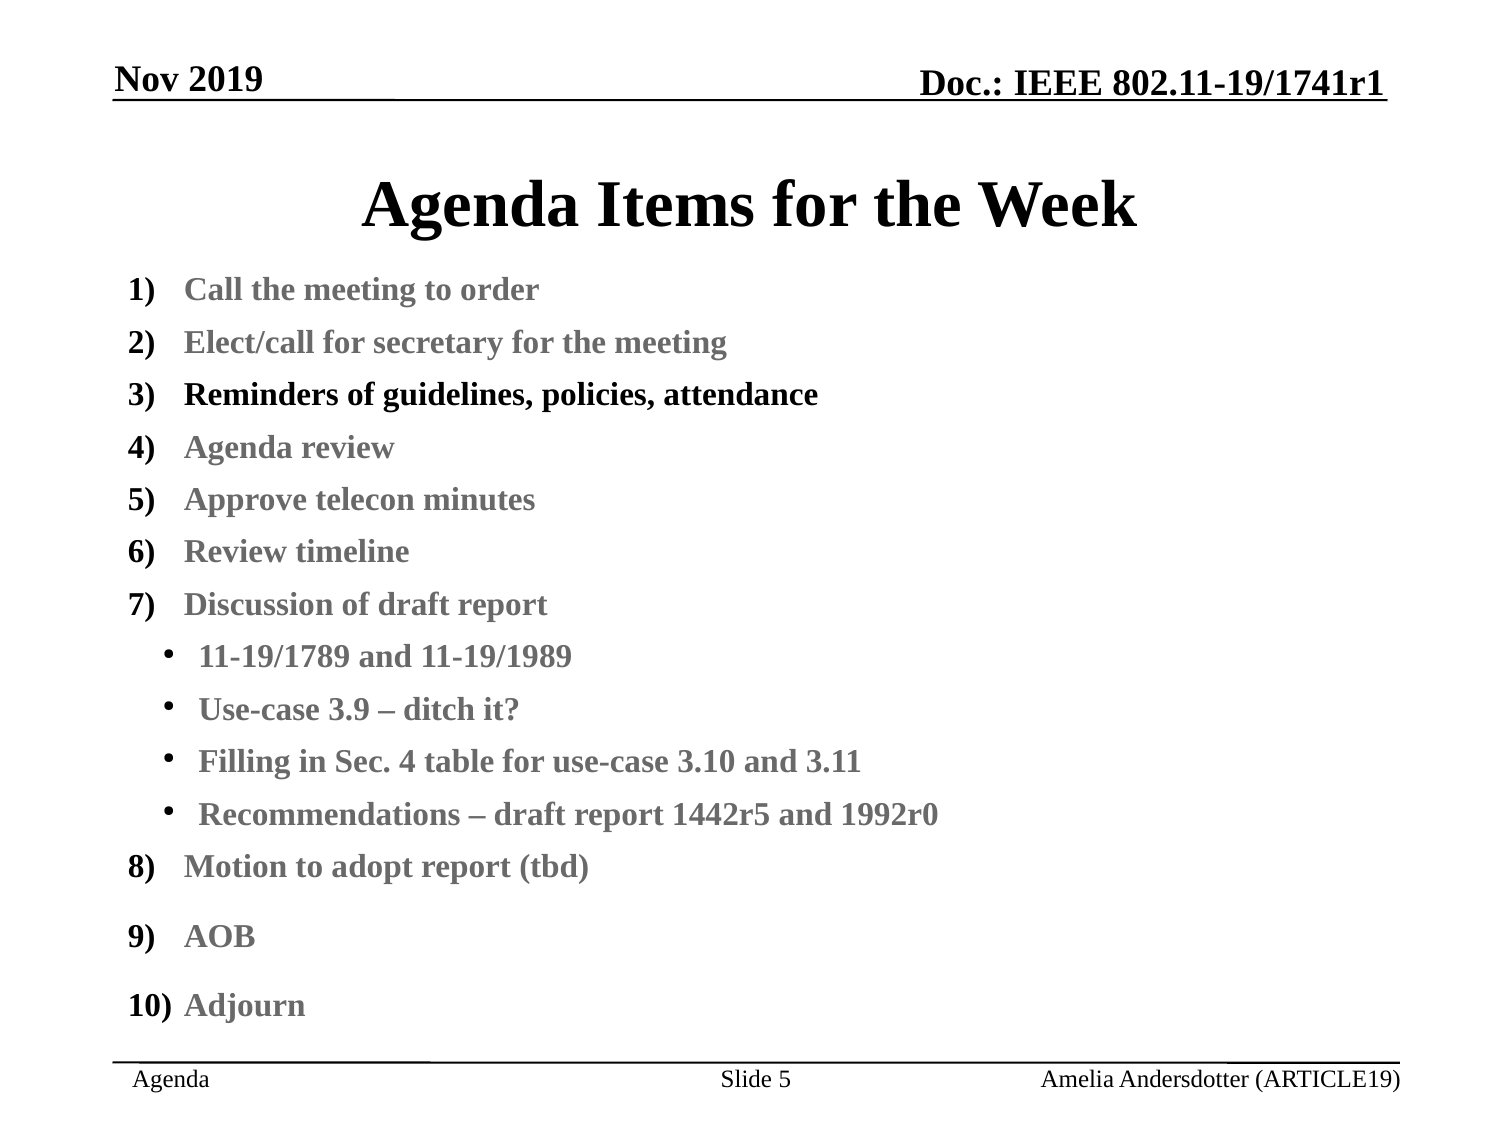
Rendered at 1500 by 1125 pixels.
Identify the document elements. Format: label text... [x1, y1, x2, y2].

text_box Slide <number> [712, 1062, 799, 1122]
text_box Amelia Andersdotter (ARTICLE19) [878, 1062, 1401, 1092]
text_box Agenda Items for the Week [112, 112, 1387, 287]
text_box Call the meeting to order Elect/call for secretary for the meeting Reminders of guidelines, policies, attendance Agenda review Approve telecon minutes Review timeline Discussion of draft report 11-19/1789 and 11-19/1989 Use-case 3.9 – ditch it? Filling in Sec. 4 table for use-case 3.10 and 3.11 Recommendations – draft report 1442r5 and 1992r0 Motion to adopt report (tbd) AOB Adjourn [112, 287, 1387, 1040]
text_box Nov 2019 [114, 54, 422, 99]
